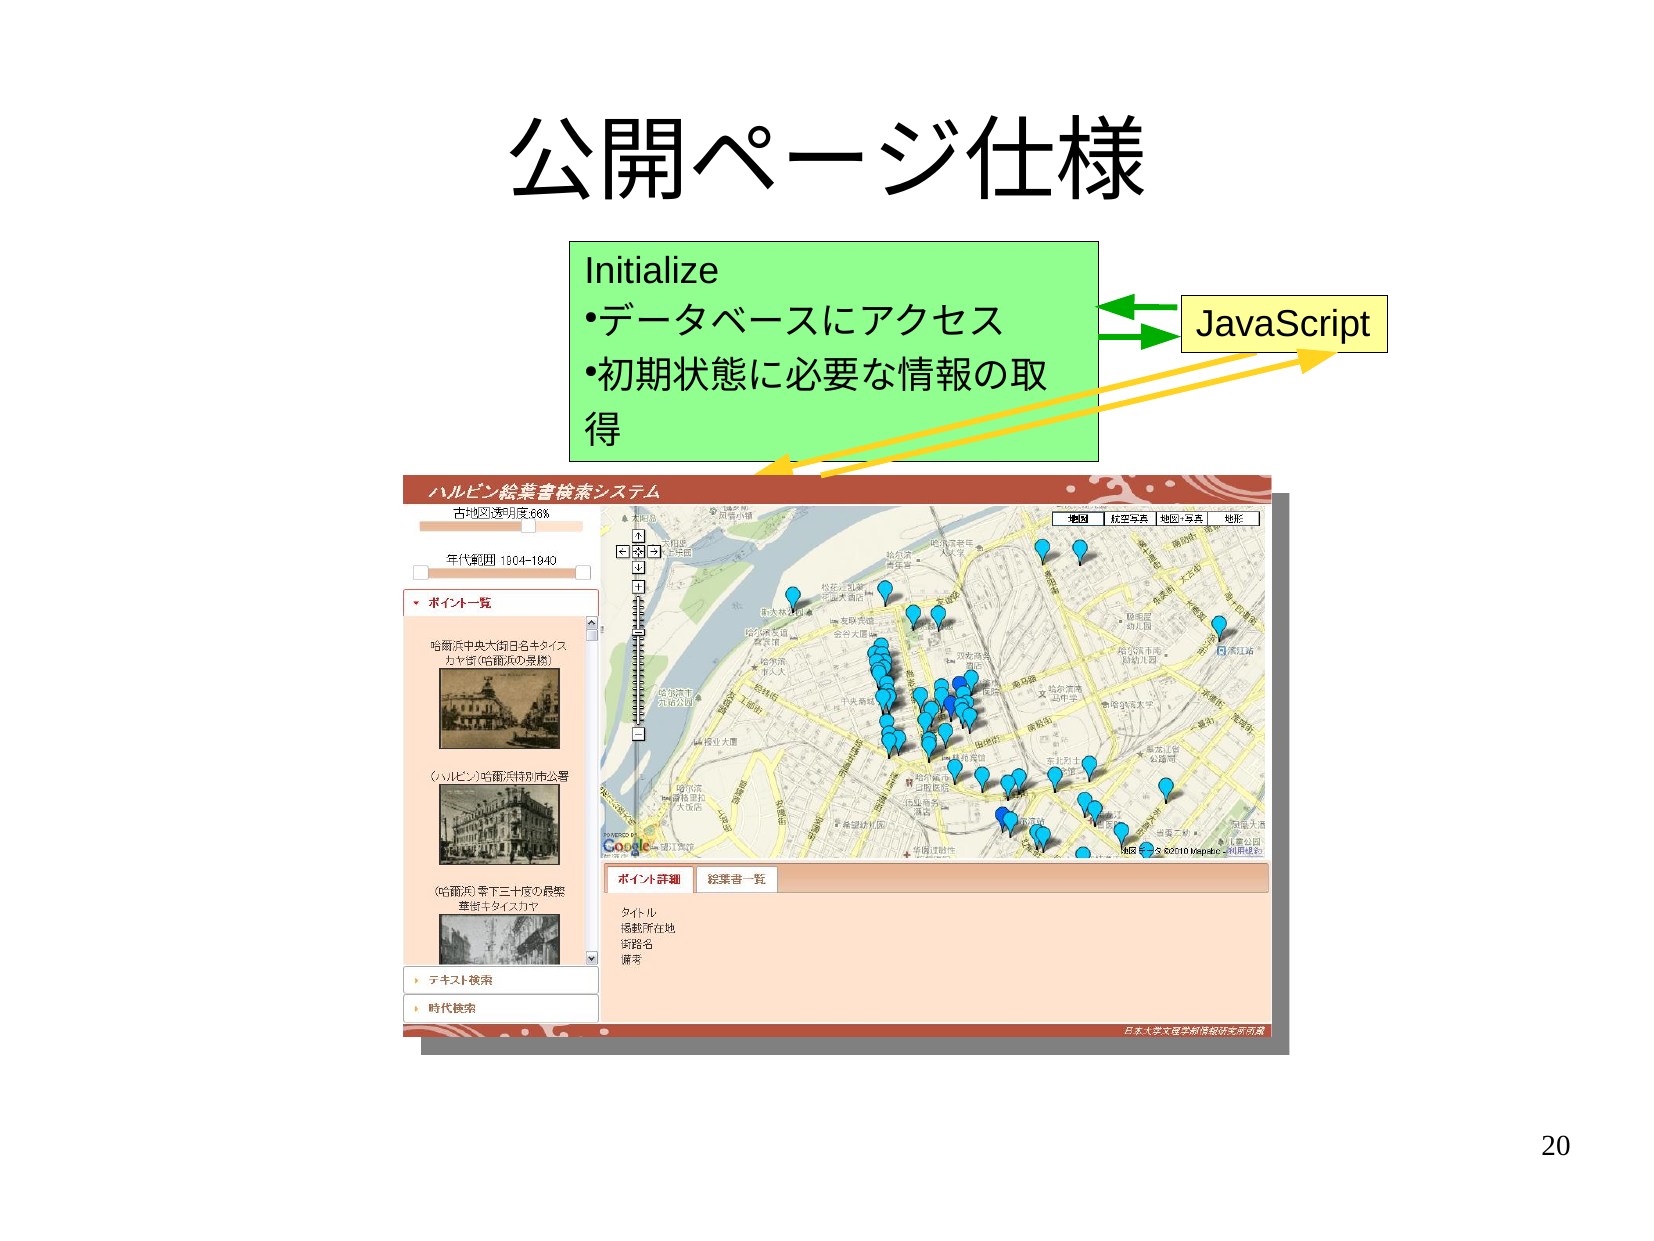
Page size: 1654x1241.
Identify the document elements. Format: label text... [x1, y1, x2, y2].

text_box JavaScript [1181, 295, 1388, 353]
title 公開ページ仕様 [82, 49, 1571, 257]
text_box Initialize データベースにアクセス 初期状態に必要な情報の取得 [569, 241, 1099, 384]
picture [403, 475, 1272, 1037]
